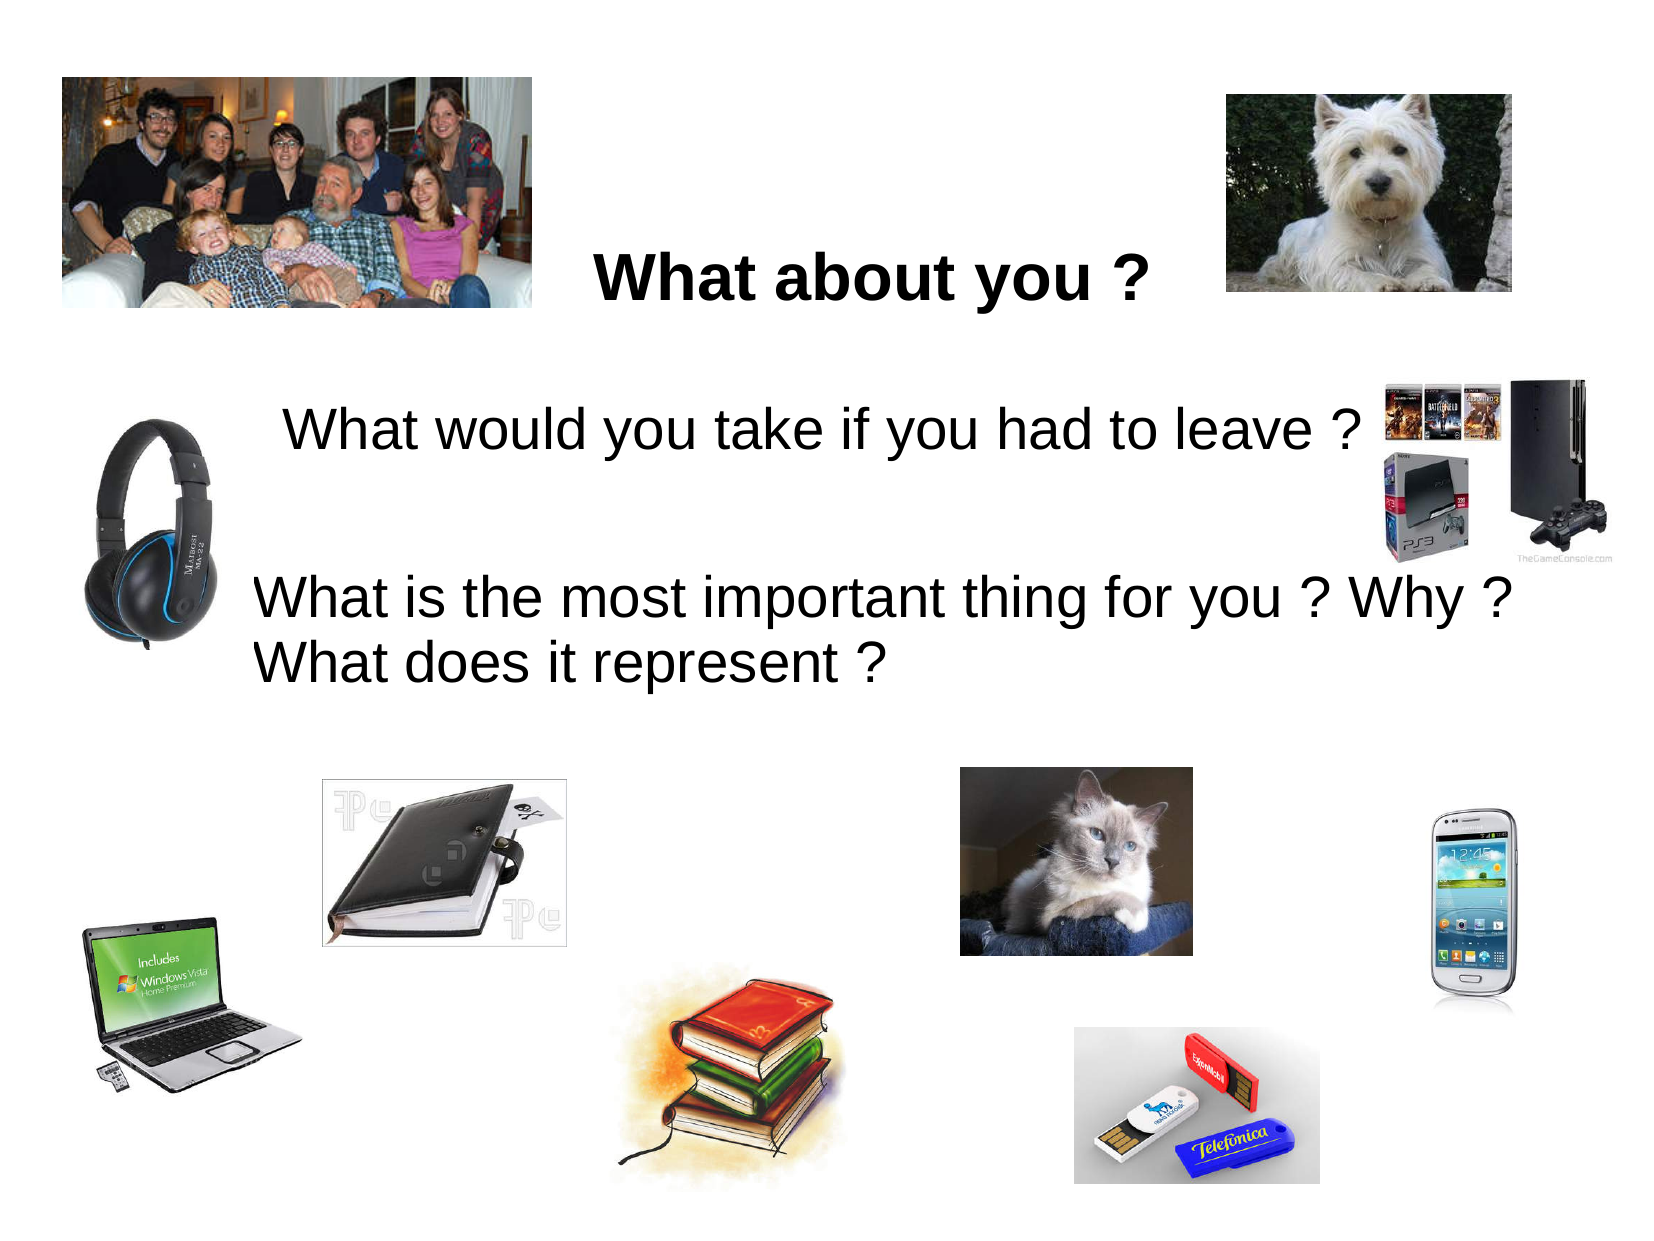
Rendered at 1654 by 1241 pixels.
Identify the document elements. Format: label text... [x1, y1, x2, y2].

picture [62, 77, 532, 308]
picture [1381, 377, 1615, 565]
text_box What is the most important thing for you ? Why ? What does it represent ? [237, 557, 1544, 703]
picture [960, 767, 1193, 956]
text_box What about you ? [578, 232, 1168, 364]
picture [1392, 798, 1548, 1028]
picture [1074, 1027, 1320, 1184]
picture [322, 779, 567, 947]
picture [1226, 94, 1512, 292]
text_box What would you take if you had to leave ? [268, 389, 1377, 512]
picture [35, 416, 254, 650]
picture [76, 897, 308, 1113]
picture [602, 944, 848, 1192]
